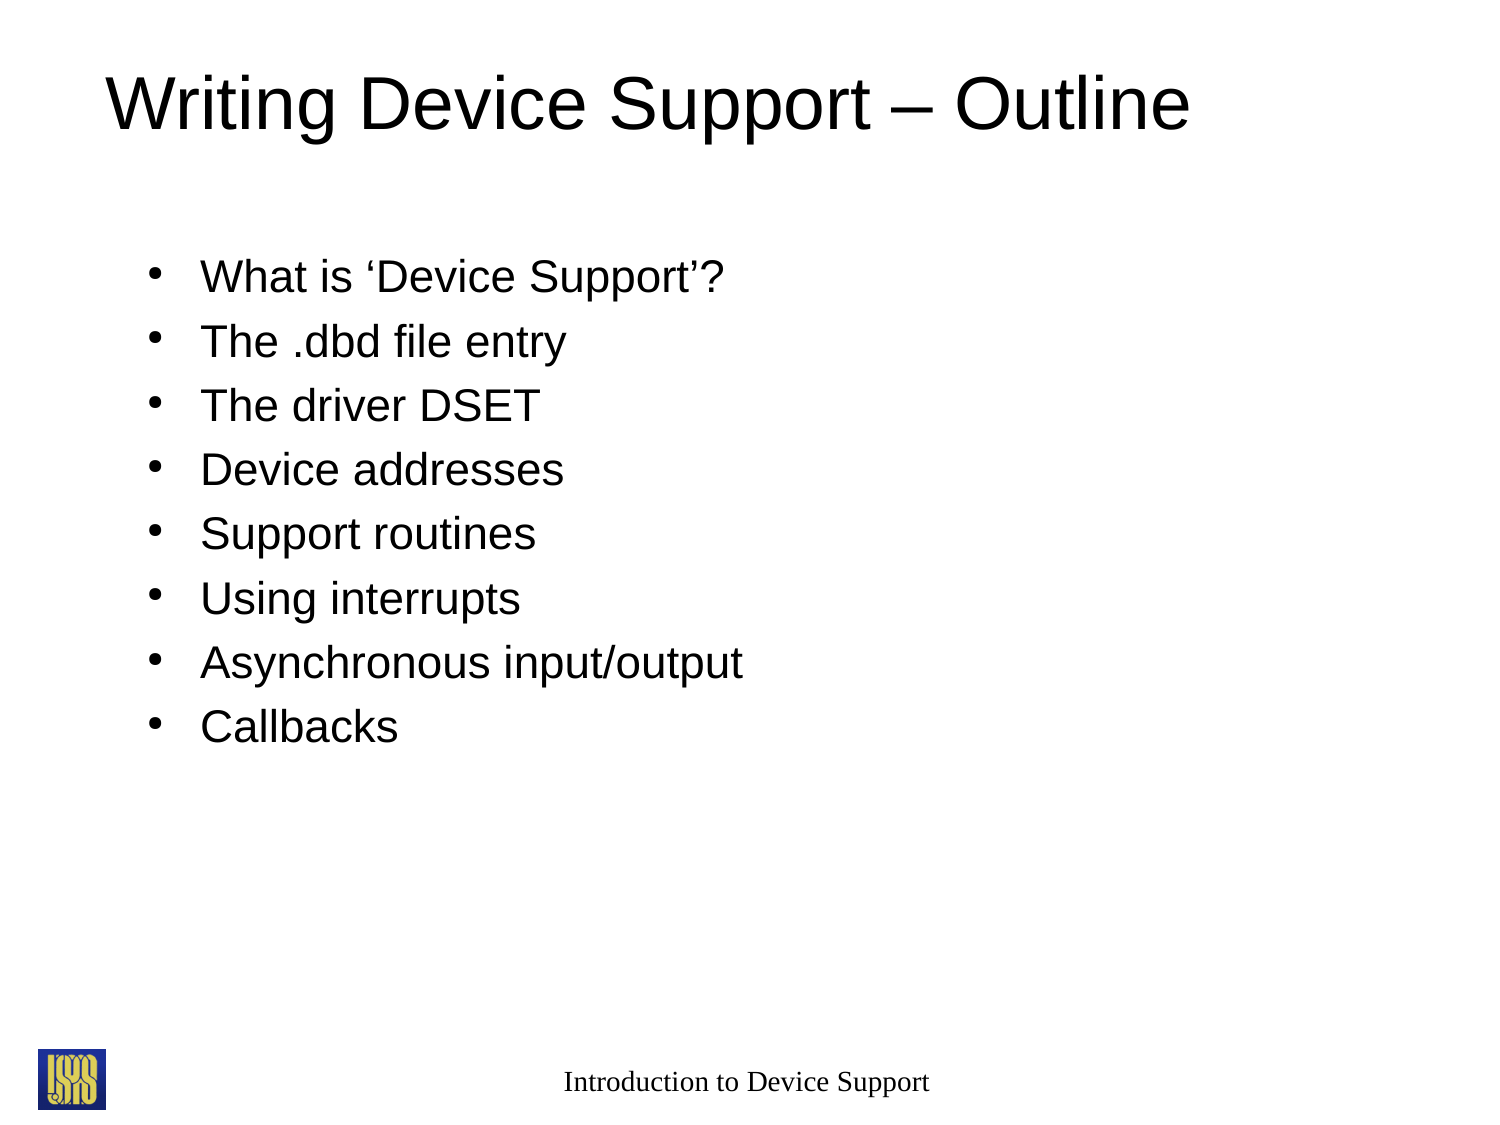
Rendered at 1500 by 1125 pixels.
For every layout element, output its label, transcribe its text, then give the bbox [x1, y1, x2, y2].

list What is ‘Device Support’? The .dbd file entry The driver DSET Device addresses Support routines Using interrupts Asynchronous input/output Callbacks [114, 239, 1459, 761]
title Writing Device Support – Outline [55, 54, 1361, 152]
picture [38, 1049, 106, 1110]
